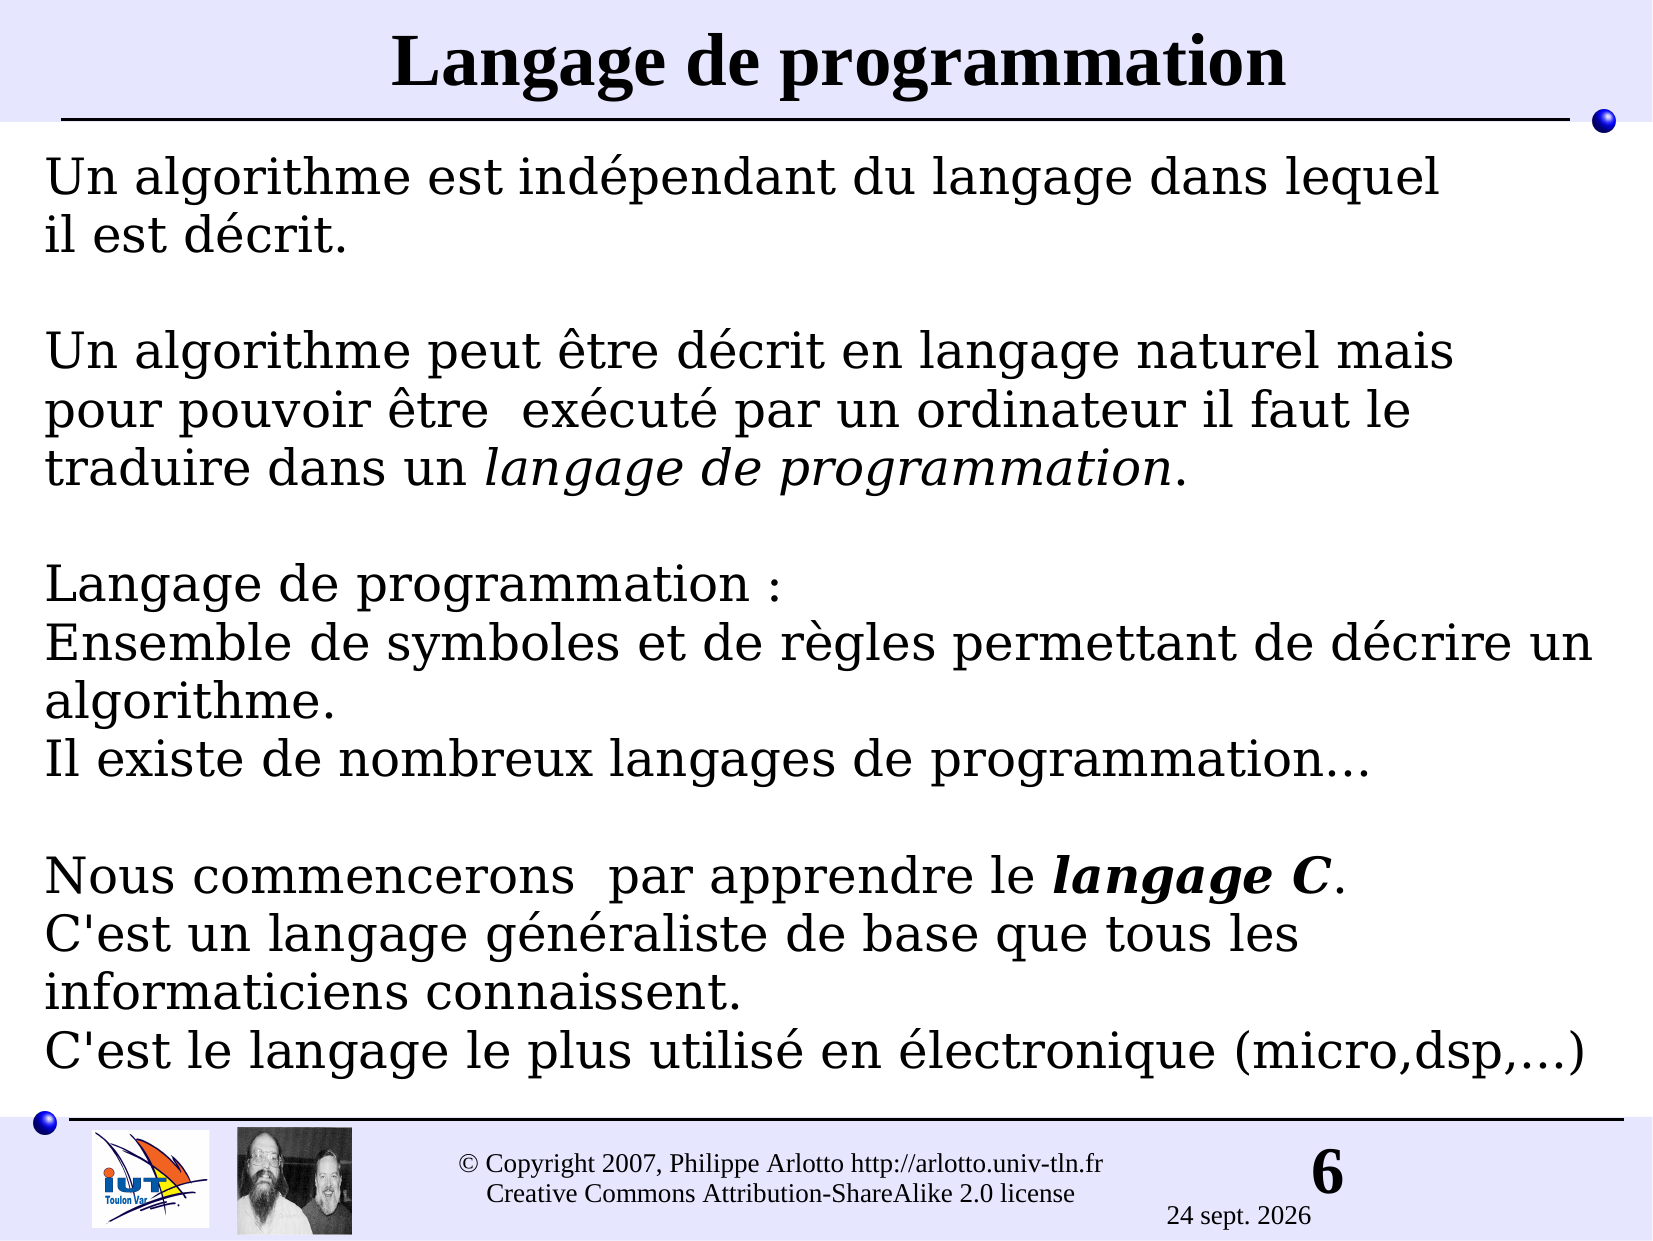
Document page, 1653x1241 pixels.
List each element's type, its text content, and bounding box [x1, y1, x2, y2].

picture [237, 1127, 352, 1235]
title Langage de programmation [95, 11, 1585, 110]
text_box Un algorithme est indépendant du langage dans lequel il est décrit. Un algorithme peut être décrit en langage naturel mais pour pouvoir être exécuté par un ordinateur il faut le traduire dans un langage de programmation. Langage de programmation : Ensemble de symboles et de règles permettant de décrire un algorithme. Il existe de nombreux langages de programmation... Nous commencerons par apprendre le langage C. C'est un langage généraliste de base que tous les informaticiens connaissent. C'est le langage le plus utilisé en électronique (micro,dsp,...) [44, 147, 1596, 1081]
